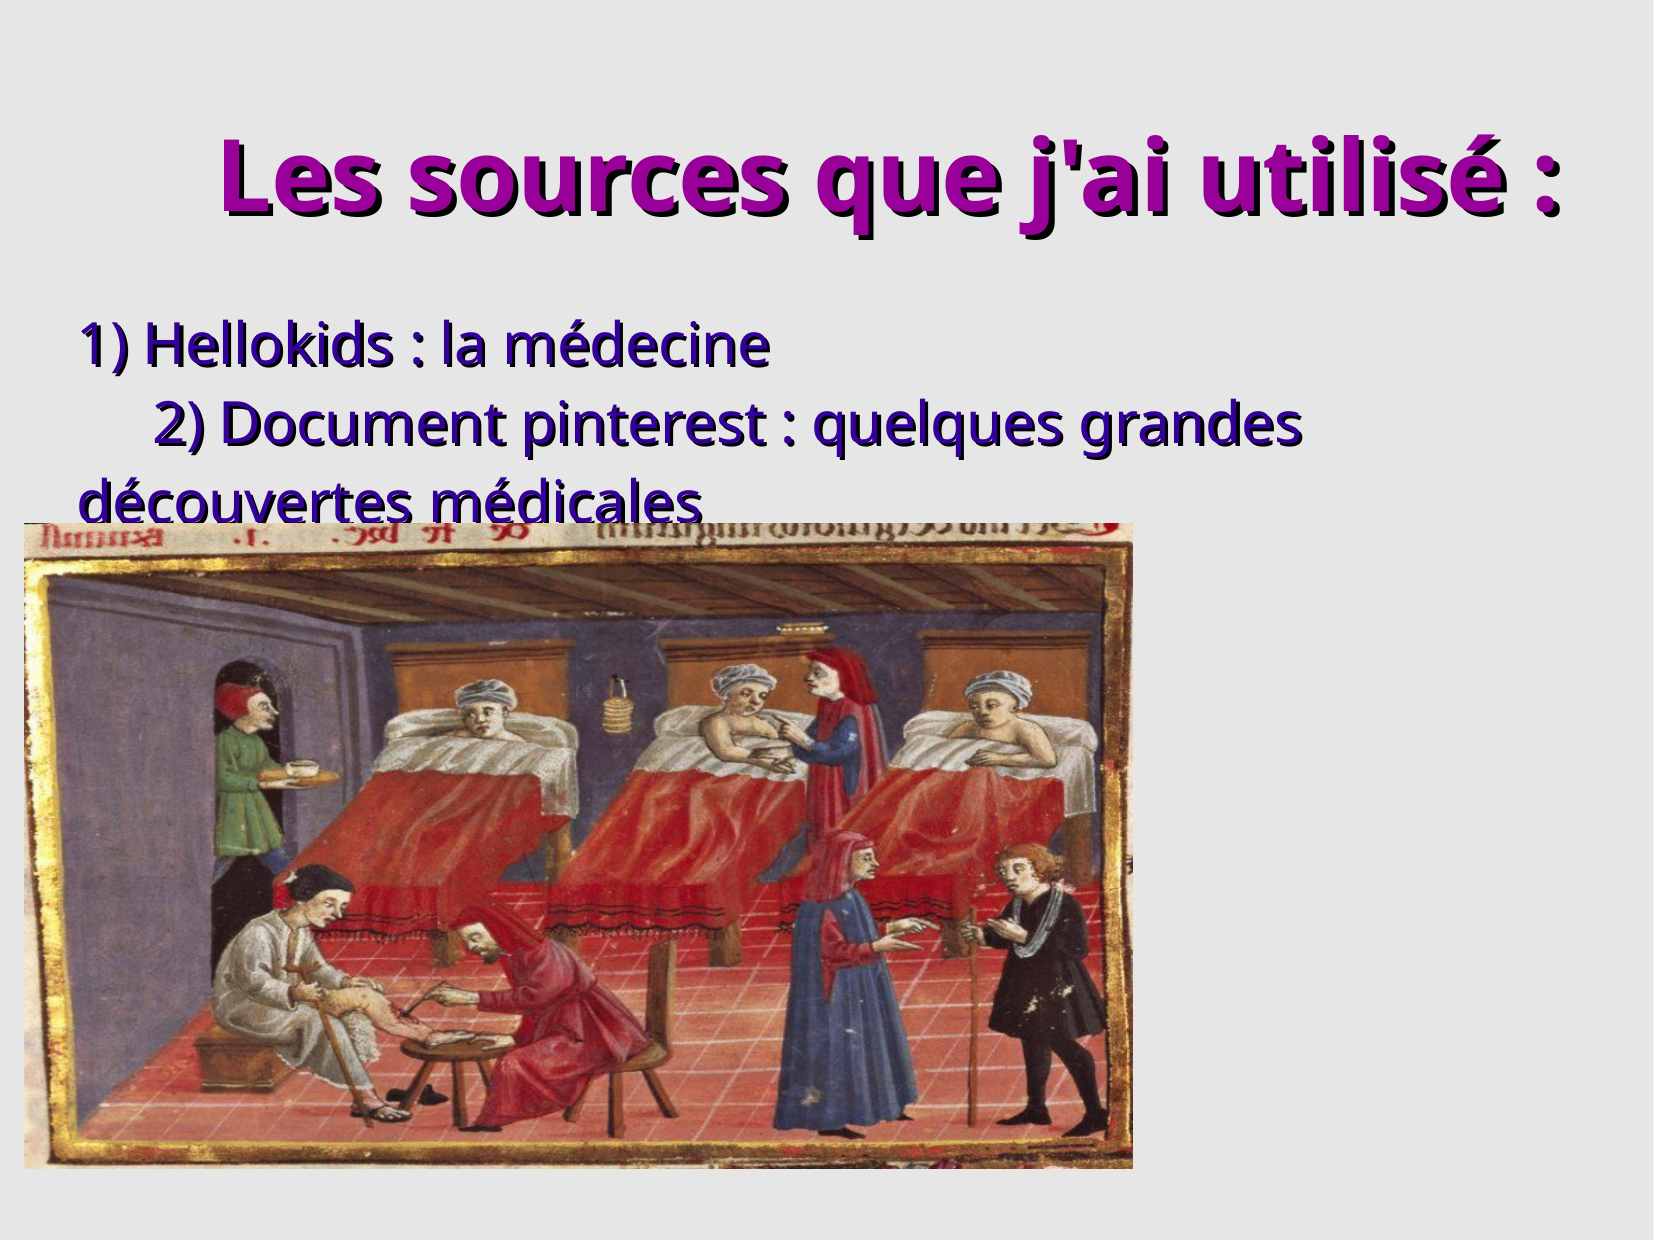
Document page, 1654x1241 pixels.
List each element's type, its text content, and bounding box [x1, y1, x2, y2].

text_box Les sources que j'ai utilisé : [69, 96, 1578, 232]
picture [24, 523, 1133, 1169]
text_box 1) Hellokids : la médecine 2) Document pinterest : quelques grandes découvertes médicales [62, 94, 1583, 432]
